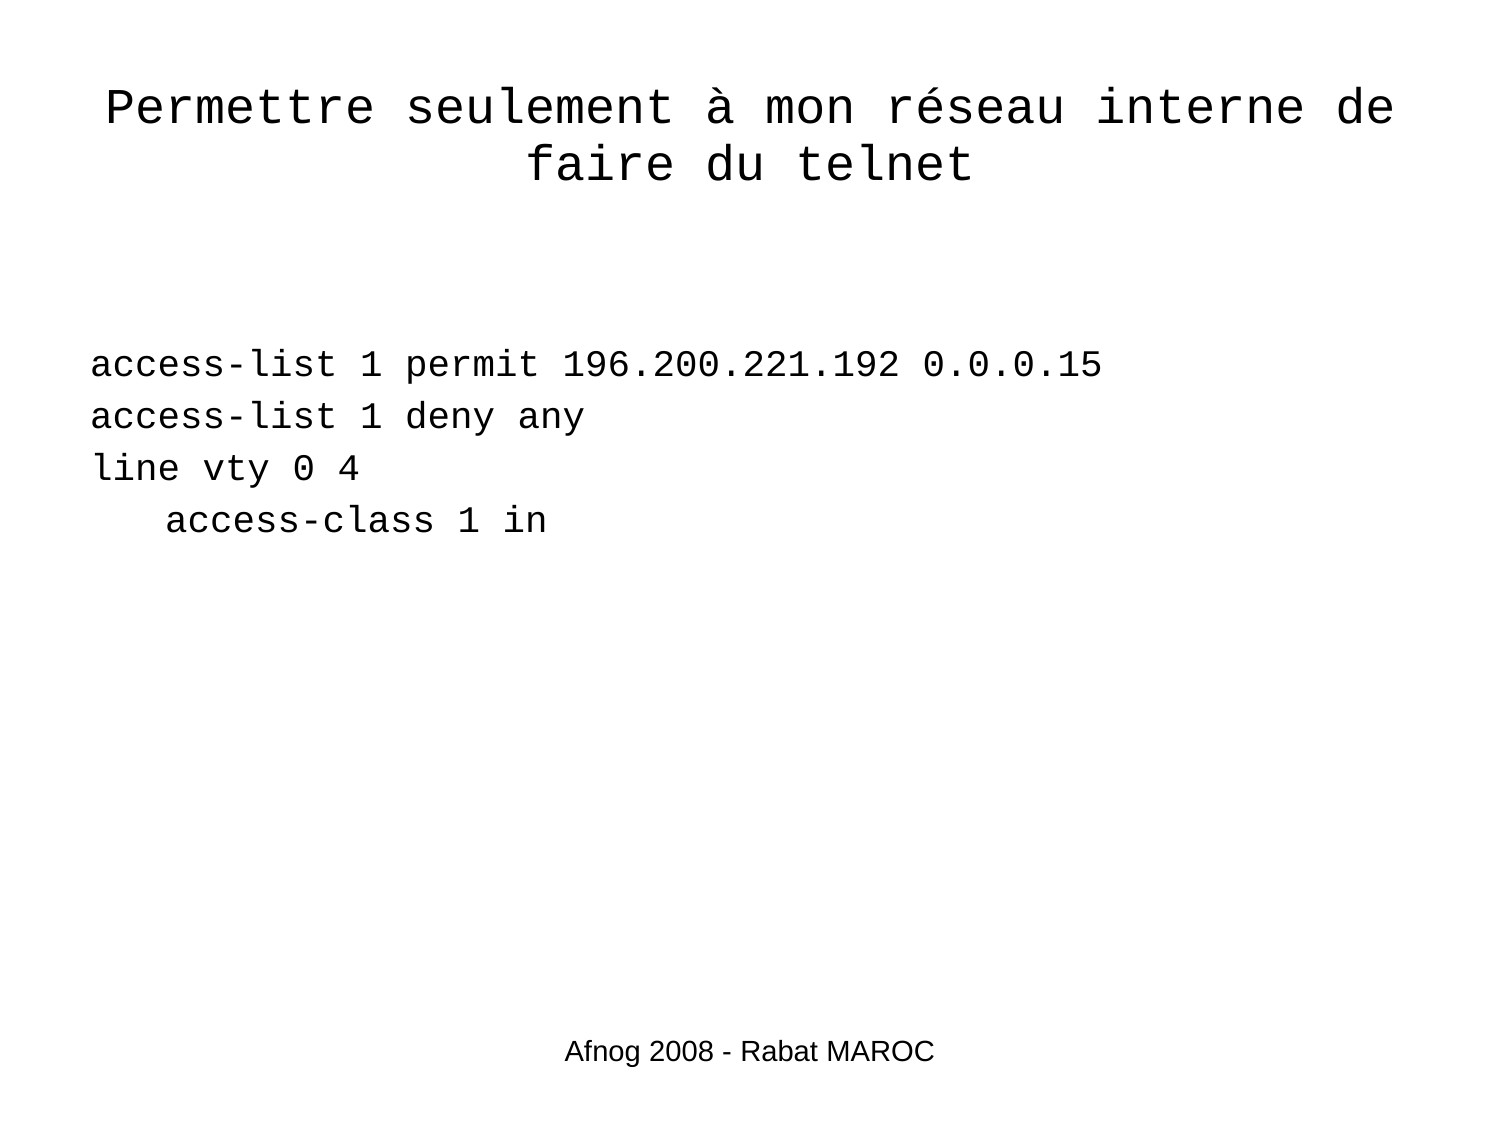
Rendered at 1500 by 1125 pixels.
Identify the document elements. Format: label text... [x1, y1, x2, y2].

title Permettre seulement à mon réseau interne de faire du telnet [75, 45, 1426, 233]
list access-list 1 permit 196.200.221.192 0.0.0.15 access-list 1 deny any line vty 0 4 access-class 1 in [75, 262, 1426, 1006]
text_box Afnog 2008 - Rabat MAROC [512, 1024, 988, 1103]
